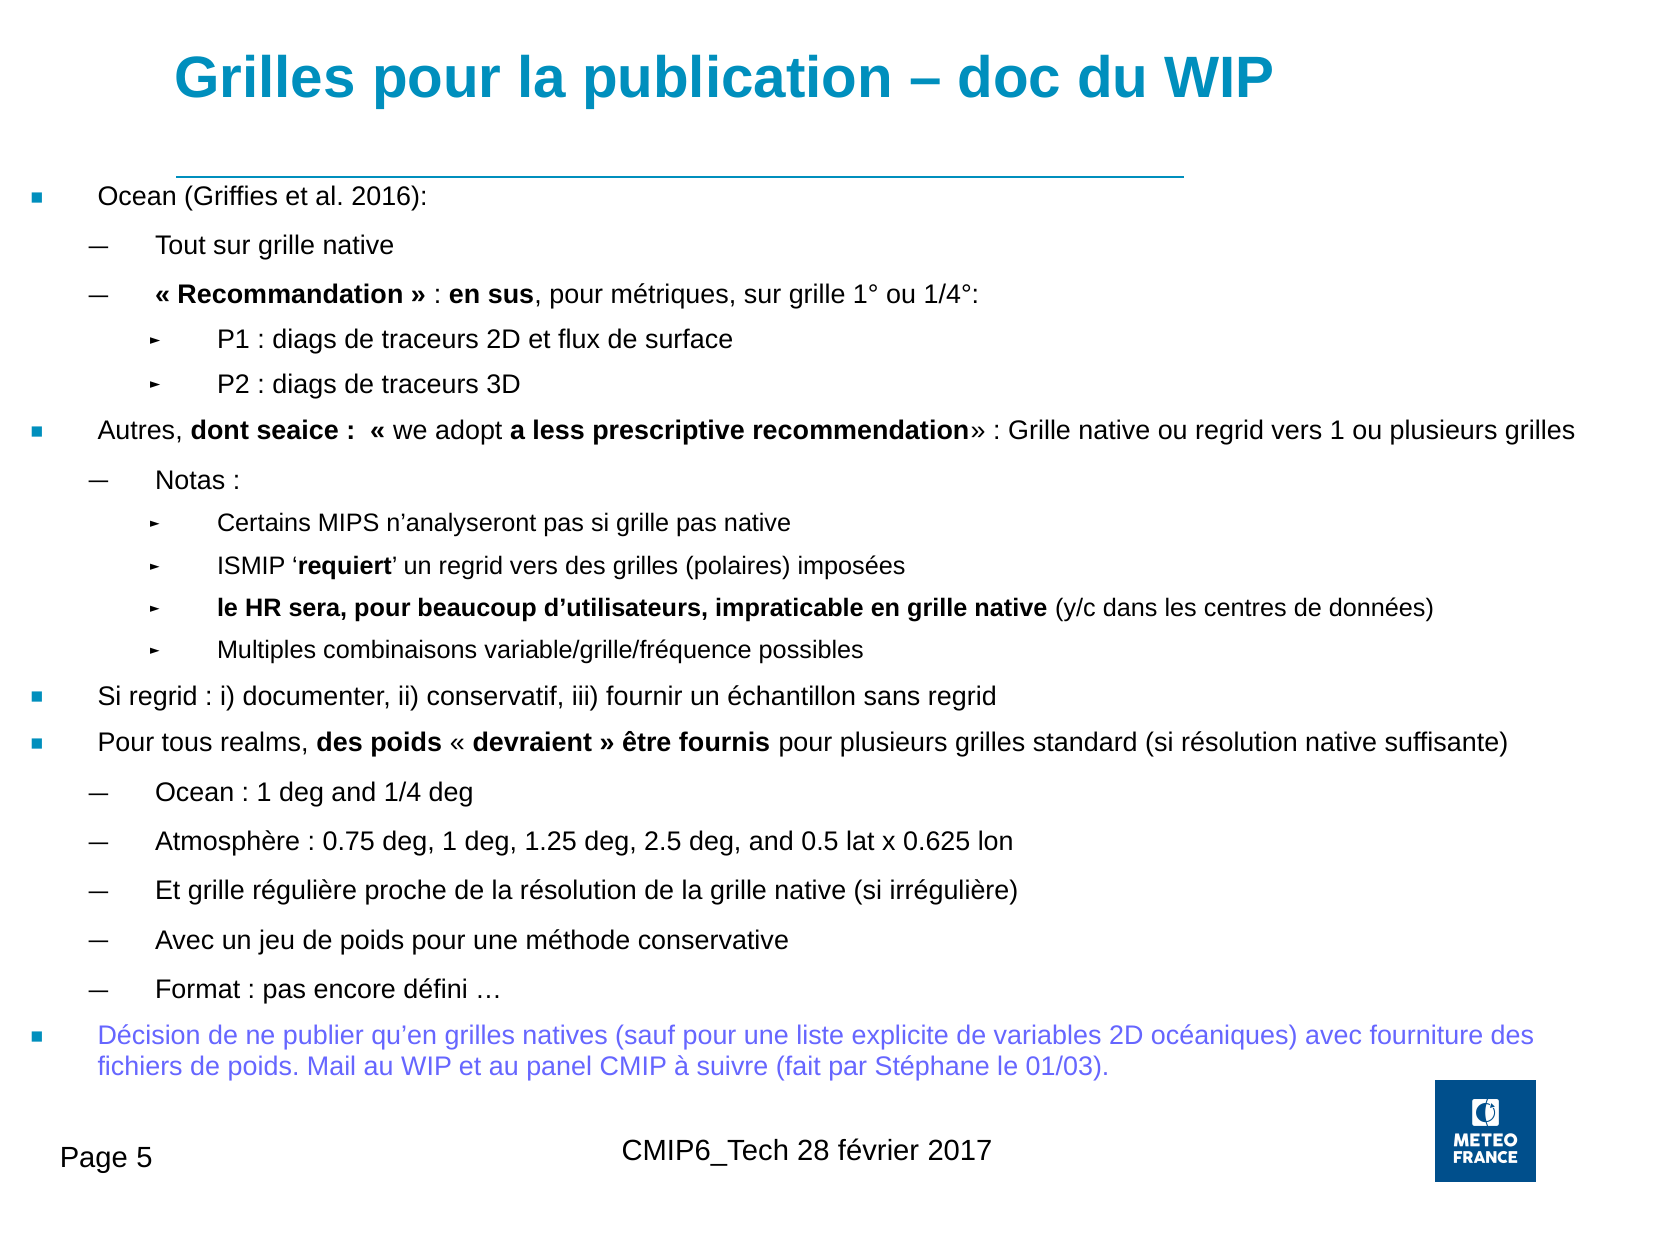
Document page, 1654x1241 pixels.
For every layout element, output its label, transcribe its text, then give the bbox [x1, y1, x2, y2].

list Ocean (Griffies et al. 2016): Tout sur grille native « Recommandation » : en sus, pour métriques, sur grille 1° ou 1/4°: P1 : diags de traceurs 2D et flux de surface P2 : diags de traceurs 3D Autres, dont seaice : « we adopt a less prescriptive recommendation» : Grille native ou regrid vers 1 ou plusieurs grilles Notas : Certains MIPS n’analyseront pas si grille pas native ISMIP ‘requiert’ un regrid vers des grilles (polaires) imposées le HR sera, pour beaucoup d’utilisateurs, impraticable en grille native (y/c dans les centres de données) Multiples combinaisons variable/grille/fréquence possibles Si regrid : i) documenter, ii) conservatif, iii) fournir un échantillon sans regrid Pour tous realms, des poids « devraient » être fournis pour plusieurs grilles standard (si résolution native suffisante) Ocean : 1 deg and 1/4 deg Atmosphère : 0.75 deg, 1 deg, 1.25 deg, 2.5 deg, and 0.5 lat x 0.625 lon Et grille régulière proche de la résolution de la grille native (si irrégulière) Avec un jeu de poids pour une méthode conservative Format : pas encore défini … Décision de ne publier qu’en grilles natives (sauf pour une liste explicite de variables 2D océaniques) avec fourniture des fichiers de poids. Mail au WIP et au panel CMIP à suivre (fait par Stéphane le 01/03). [16, 180, 1622, 1091]
title Grilles pour la publication – doc du WIP [174, 0, 1654, 156]
picture [1435, 1091, 1536, 1182]
